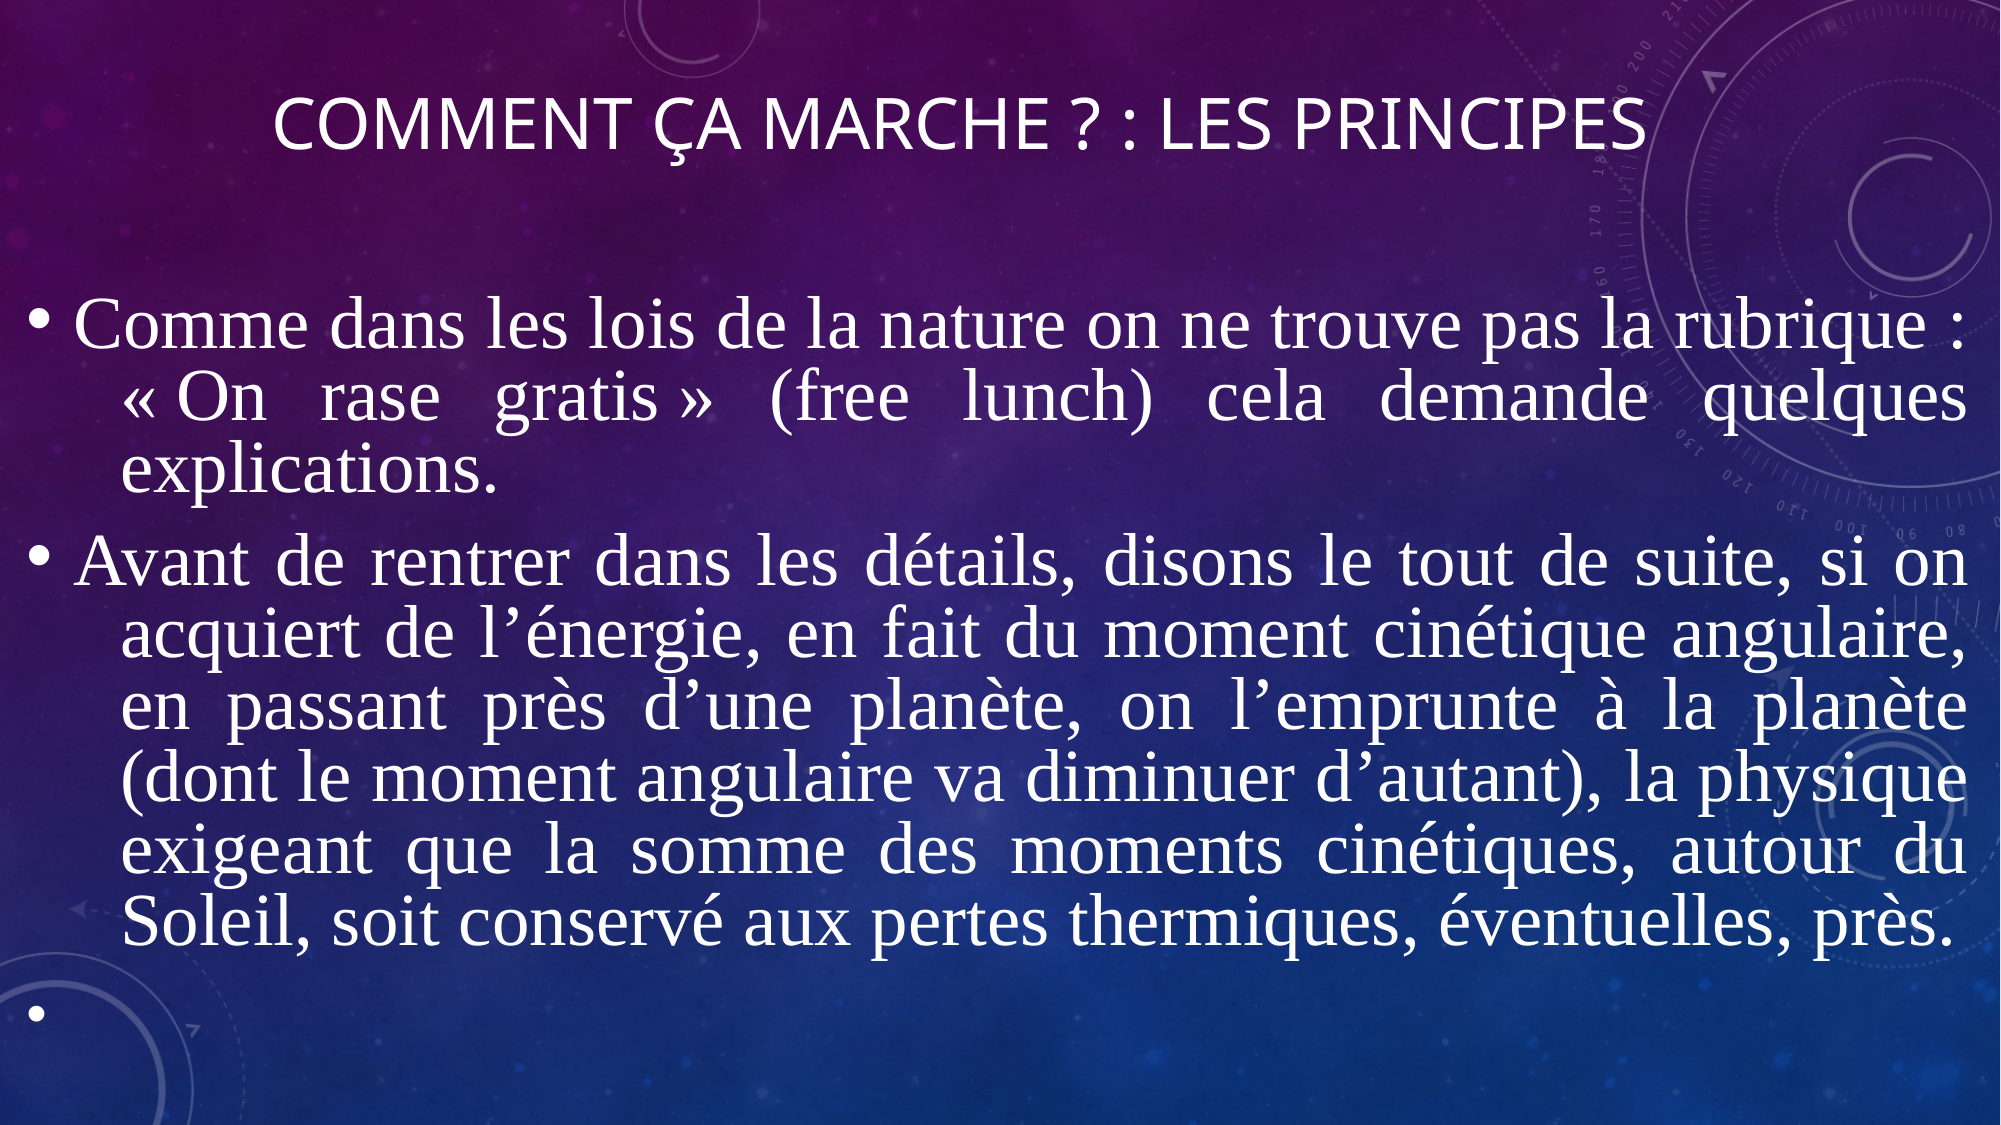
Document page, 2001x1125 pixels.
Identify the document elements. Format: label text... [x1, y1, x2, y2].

title Comment ça marche ? : Les principes [256, 30, 1715, 211]
list Comme dans les lois de la nature on ne trouve pas la rubrique : « On rase gratis » (free lunch) cela demande quelques explications. Avant de rentrer dans les détails, disons le tout de suite, si on acquiert de l’énergie, en fait du moment cinétique angulaire, en passant près d’une planète, on l’emprunte à la planète (dont le moment angulaire va diminuer d’autant), la physique exigeant que la somme des moments cinétiques, autour du Soleil, soit conservé aux pertes thermiques, éventuelles, près. [11, 211, 1986, 1125]
